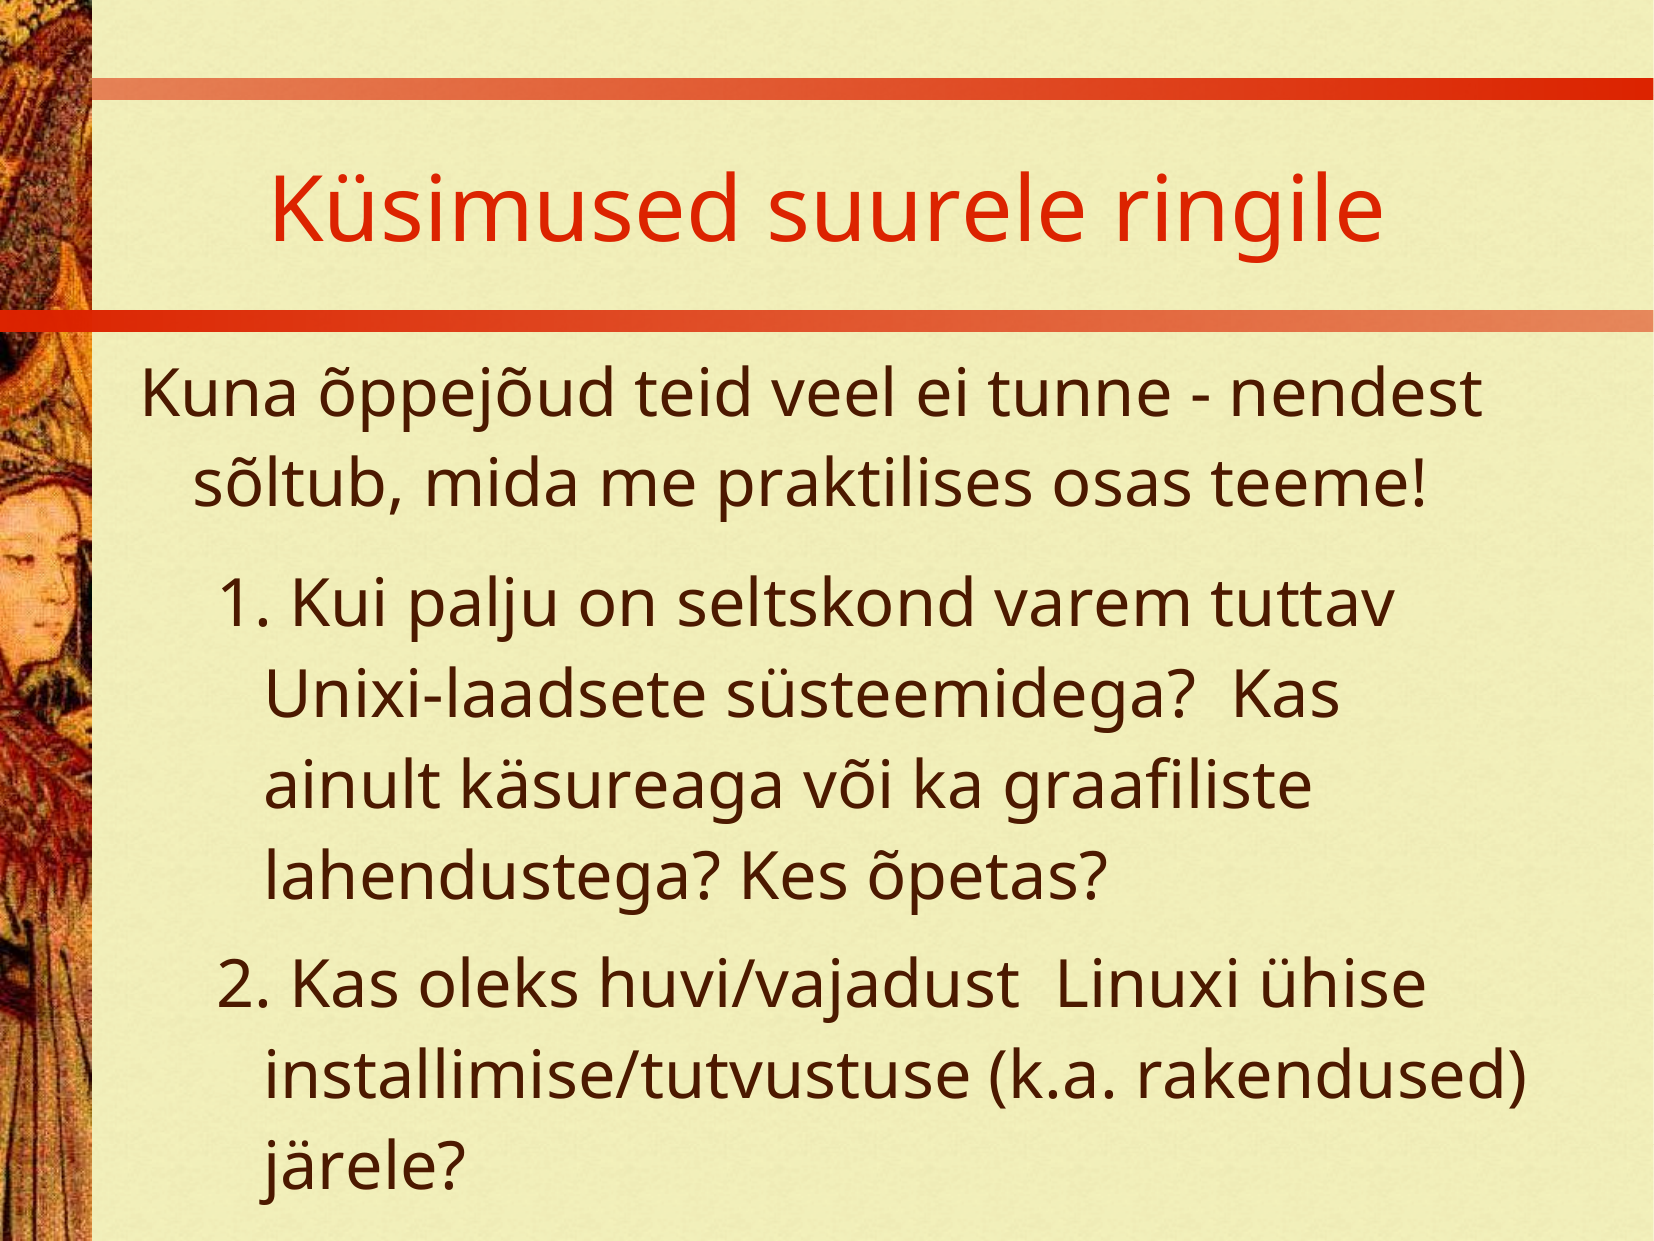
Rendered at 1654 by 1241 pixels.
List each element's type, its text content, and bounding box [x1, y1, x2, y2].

list Kuna õppejõud teid veel ei tunne - nendest sõltub, mida me praktilises osas teeme! 1. Kui palju on seltskond varem tuttav Unixi-laadsete süsteemidega? Kas ainult käsureaga või ka graafiliste lahendustega? Kes õpetas? 2. Kas oleks huvi/vajadust Linuxi ühise installimise/tutvustuse (k.a. rakendused) järele? 3. Kuidas on lood programmeerimis- ja veebitegemisoskustega (PHP, MySQL, (X)HTML ja CSS)? [121, 344, 1534, 1211]
picture [0, 0, 1654, 310]
picture [0, 332, 1654, 1241]
title Küsimused suurele ringile [121, 102, 1534, 311]
